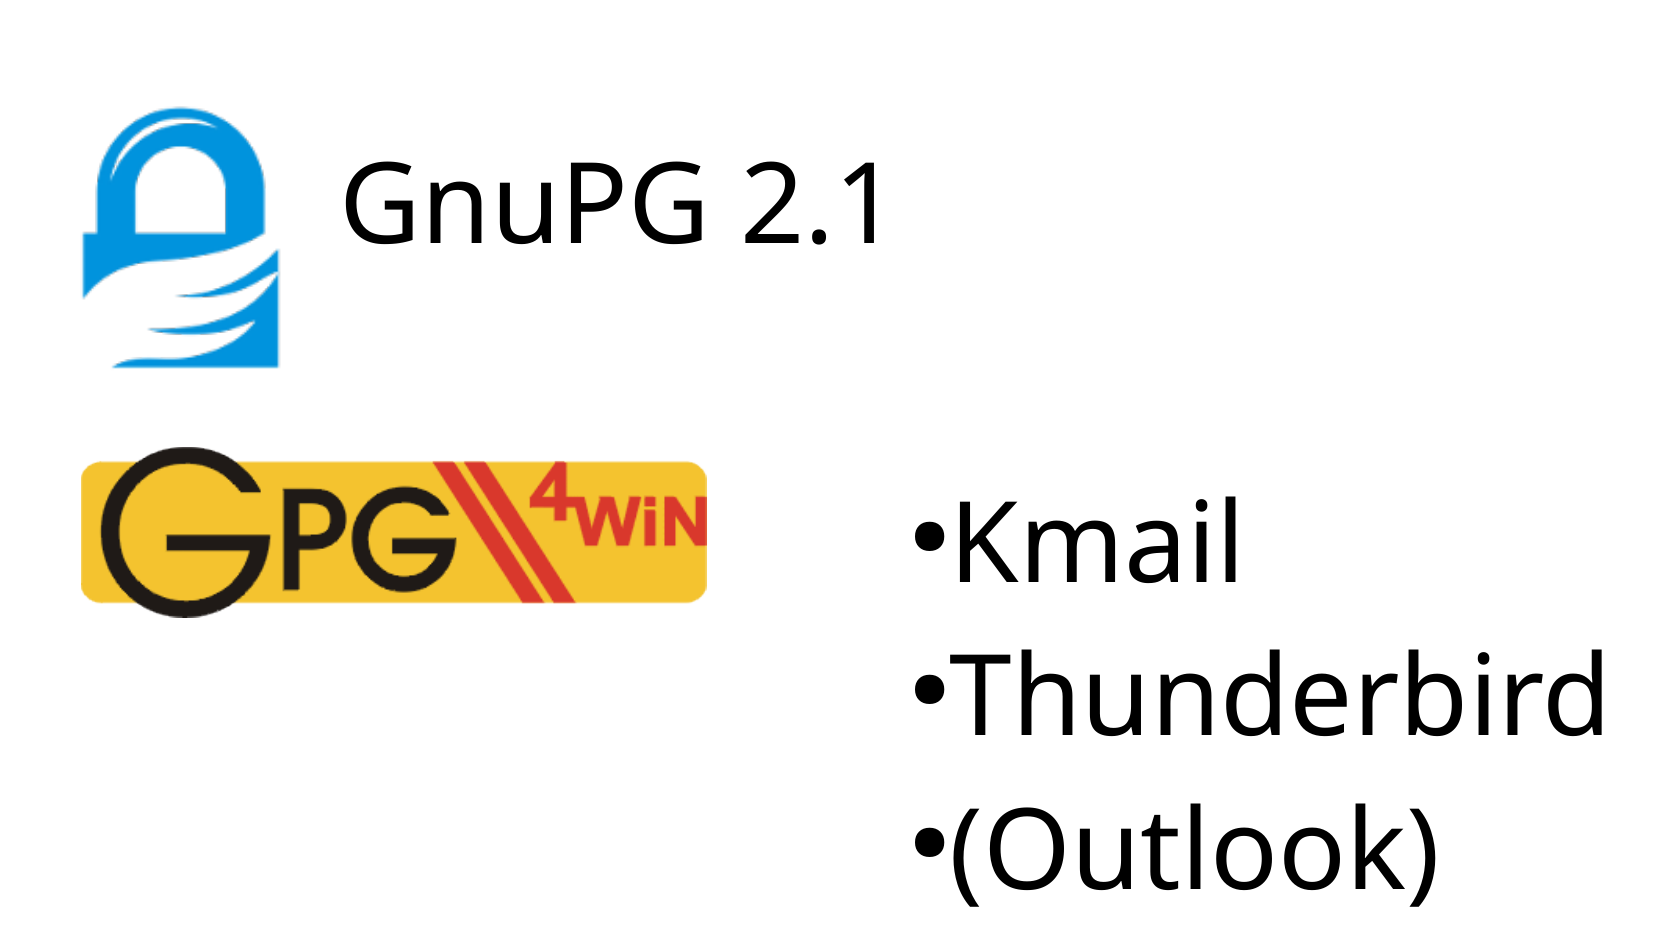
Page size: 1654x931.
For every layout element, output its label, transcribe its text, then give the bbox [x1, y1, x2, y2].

text_box Kmail Thunderbird (Outlook) [894, 455, 1579, 866]
picture [73, 99, 291, 381]
text_box GnuPG 2.1 [325, 115, 922, 263]
picture [81, 447, 707, 618]
